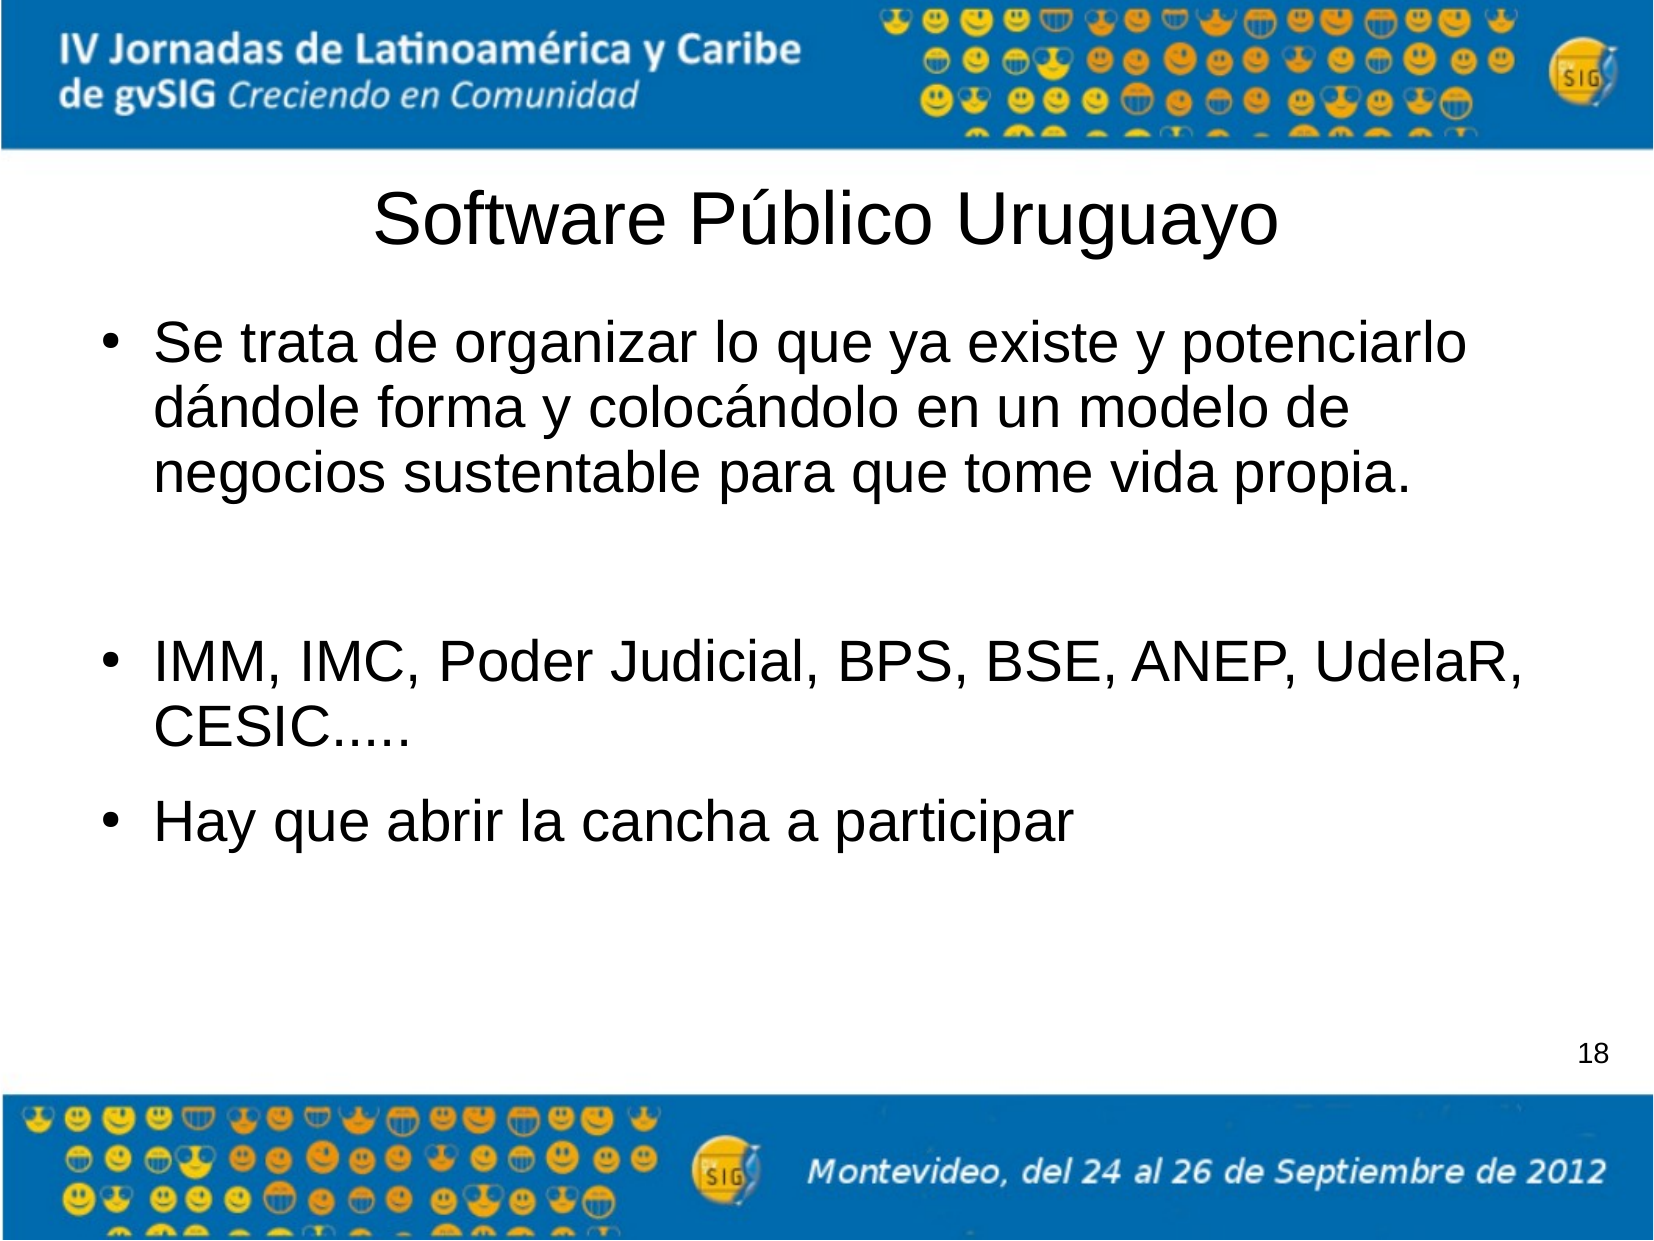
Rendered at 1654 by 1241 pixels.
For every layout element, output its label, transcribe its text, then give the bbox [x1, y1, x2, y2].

list Se trata de organizar lo que ya existe y potenciarlo dándole forma y colocándolo en un modelo de negocios sustentable para que tome vida propia. IMM, IMC, Poder Judicial, BPS, BSE, ANEP, UdelaR, CESIC..... Hay que abrir la cancha a participar [82, 309, 1571, 1070]
title Software Público Uruguayo [82, 168, 1571, 269]
picture [0, 0, 1654, 1240]
